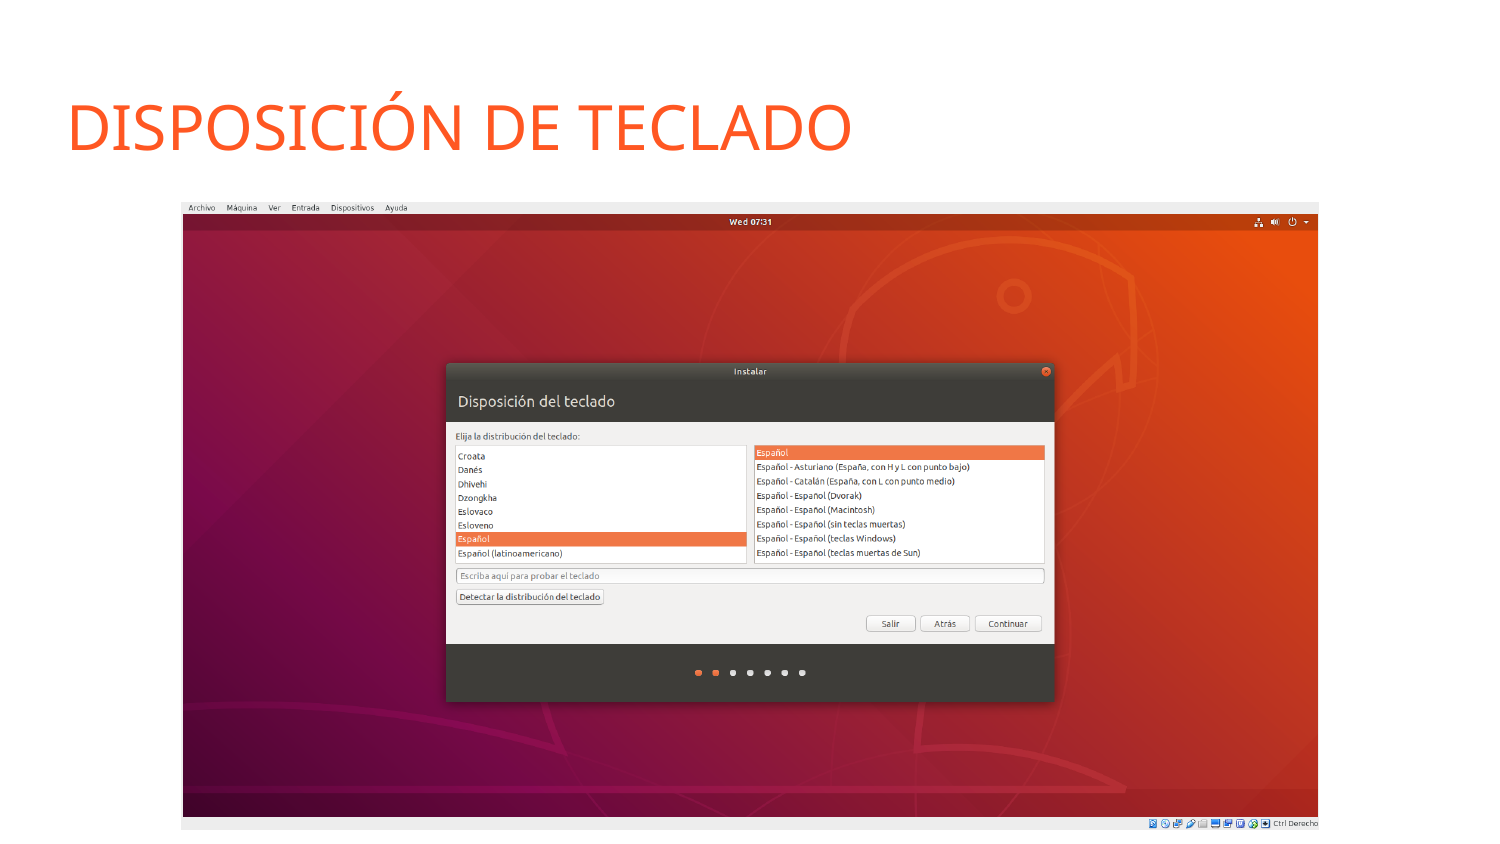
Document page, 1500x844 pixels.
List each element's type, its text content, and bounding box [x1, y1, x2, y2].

title DISPOSICIÓN DE TECLADO [51, 72, 1449, 167]
picture [181, 202, 1319, 830]
